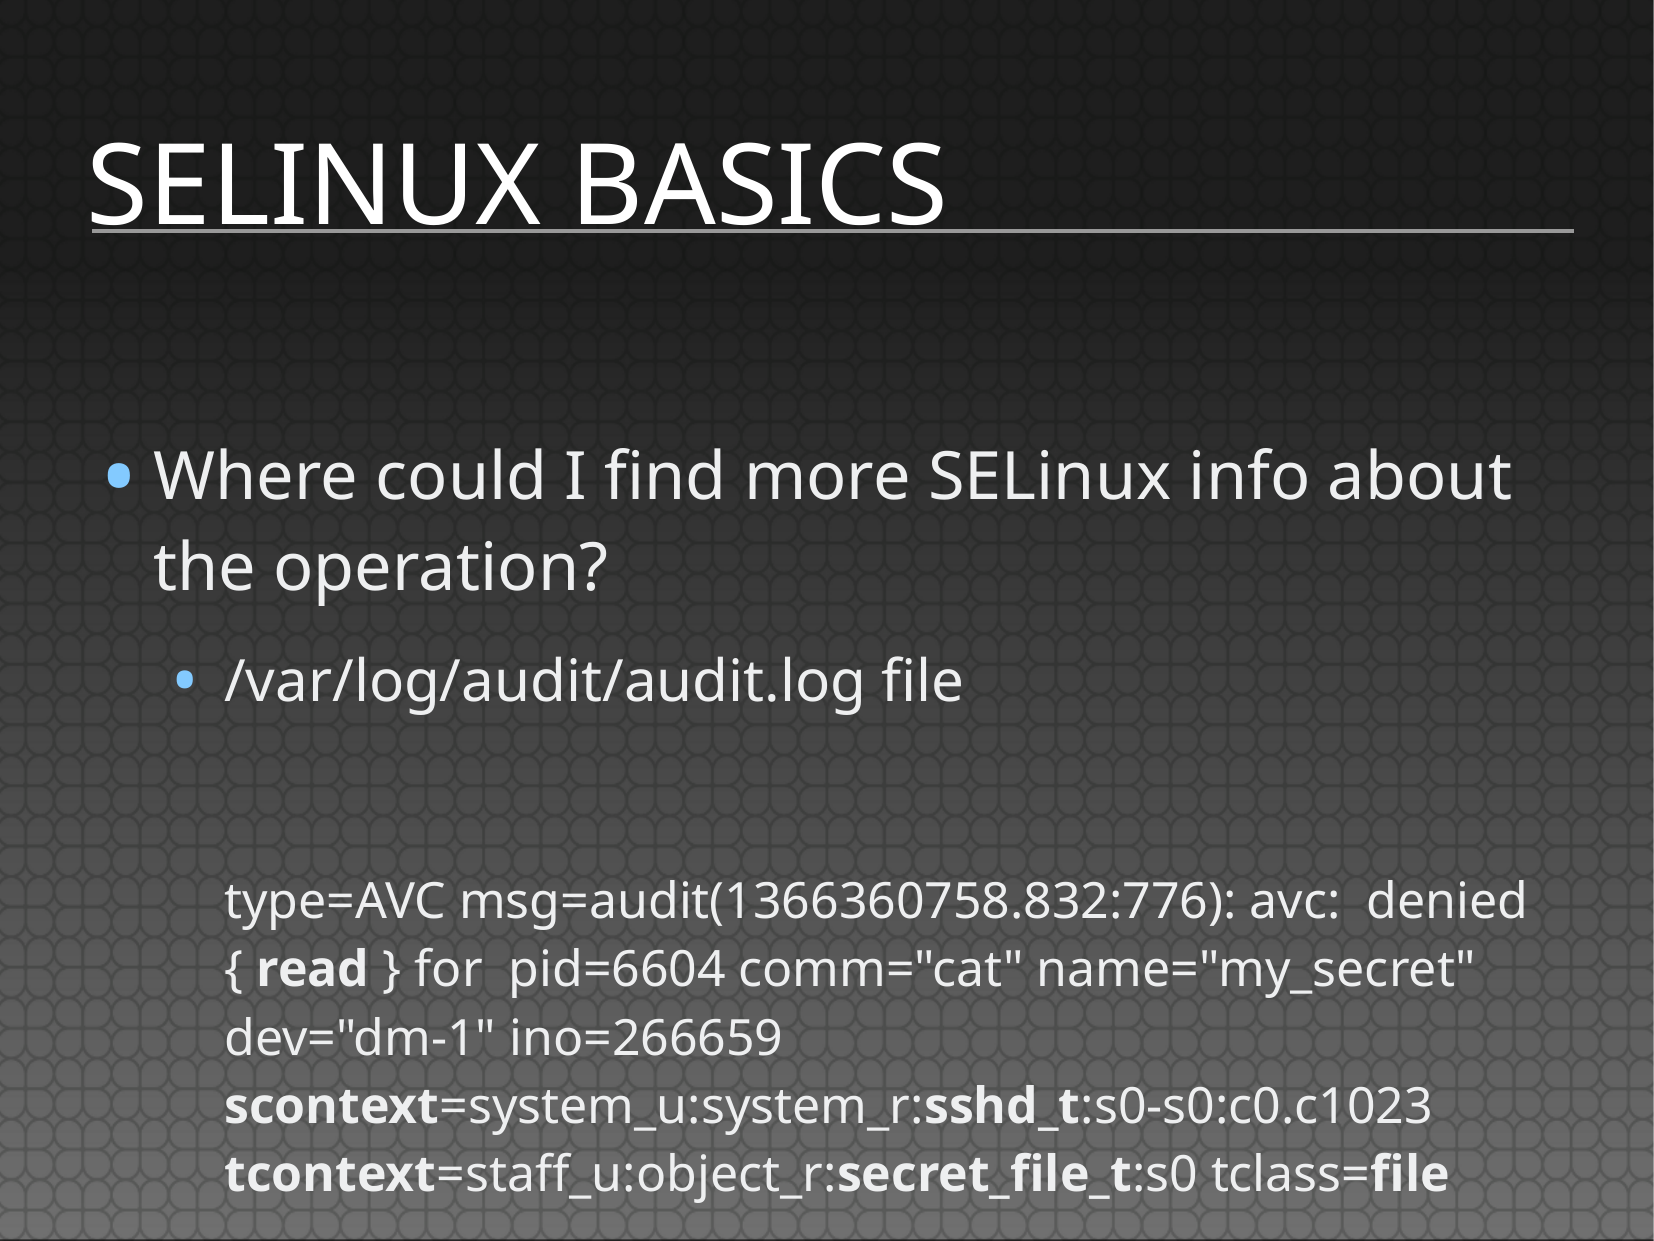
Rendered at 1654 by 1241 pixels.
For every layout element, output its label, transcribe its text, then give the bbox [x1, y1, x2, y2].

list Where could I find more SELinux info about the operation? /var/log/audit/audit.log file type=AVC msg=audit(1366360758.832:776): avc: denied { read } for pid=6604 comm="cat" name="my_secret" dev="dm-1" ino=266659 scontext=system_u:system_r:sshd_t:s0-s0:c0.c1023 tcontext=staff_u:object_r:secret_file_t:s0 tclass=file [82, 296, 1571, 1241]
title SELINUX BASICS [86, 110, 1576, 251]
picture [0, 0, 1654, 1241]
